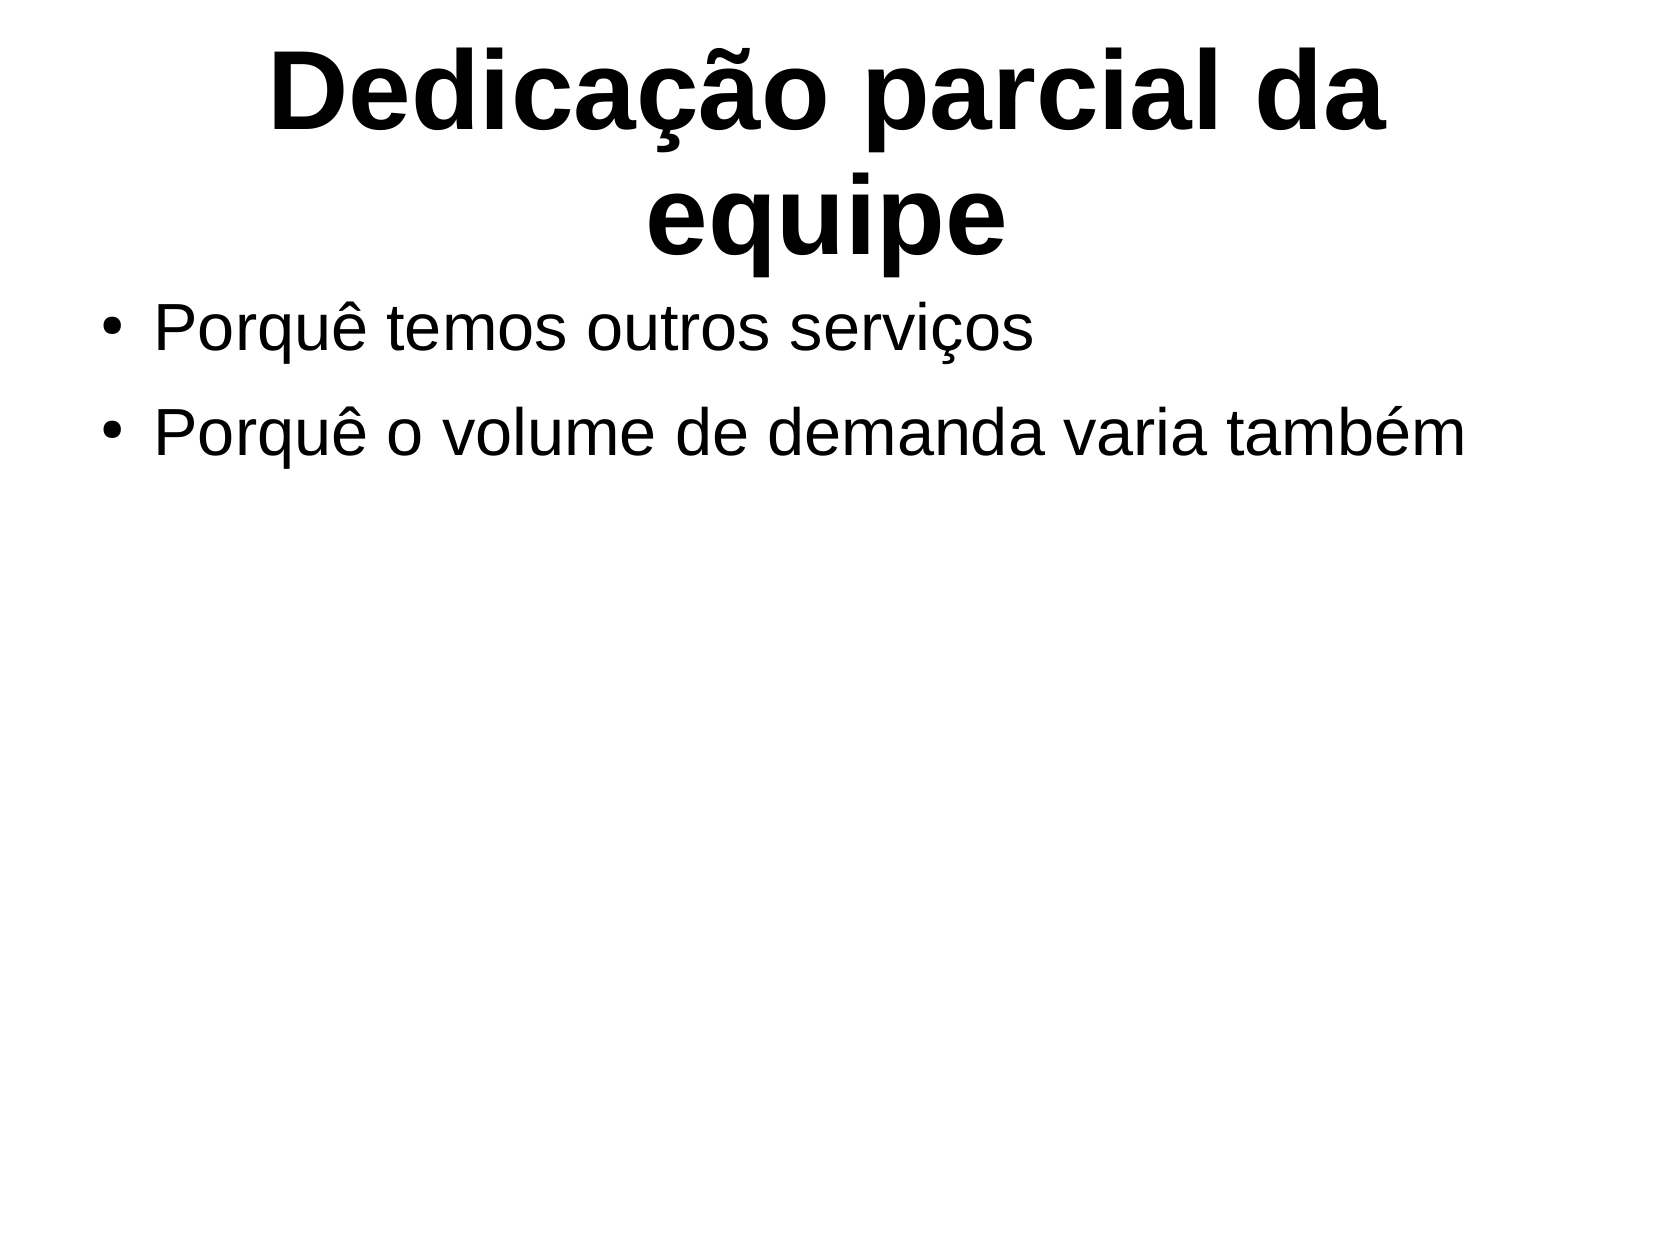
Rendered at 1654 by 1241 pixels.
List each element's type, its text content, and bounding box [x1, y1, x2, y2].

list Porquê temos outros serviços Porquê o volume de demanda varia também [82, 290, 1571, 1109]
title Dedicação parcial da equipe [82, 27, 1571, 279]
